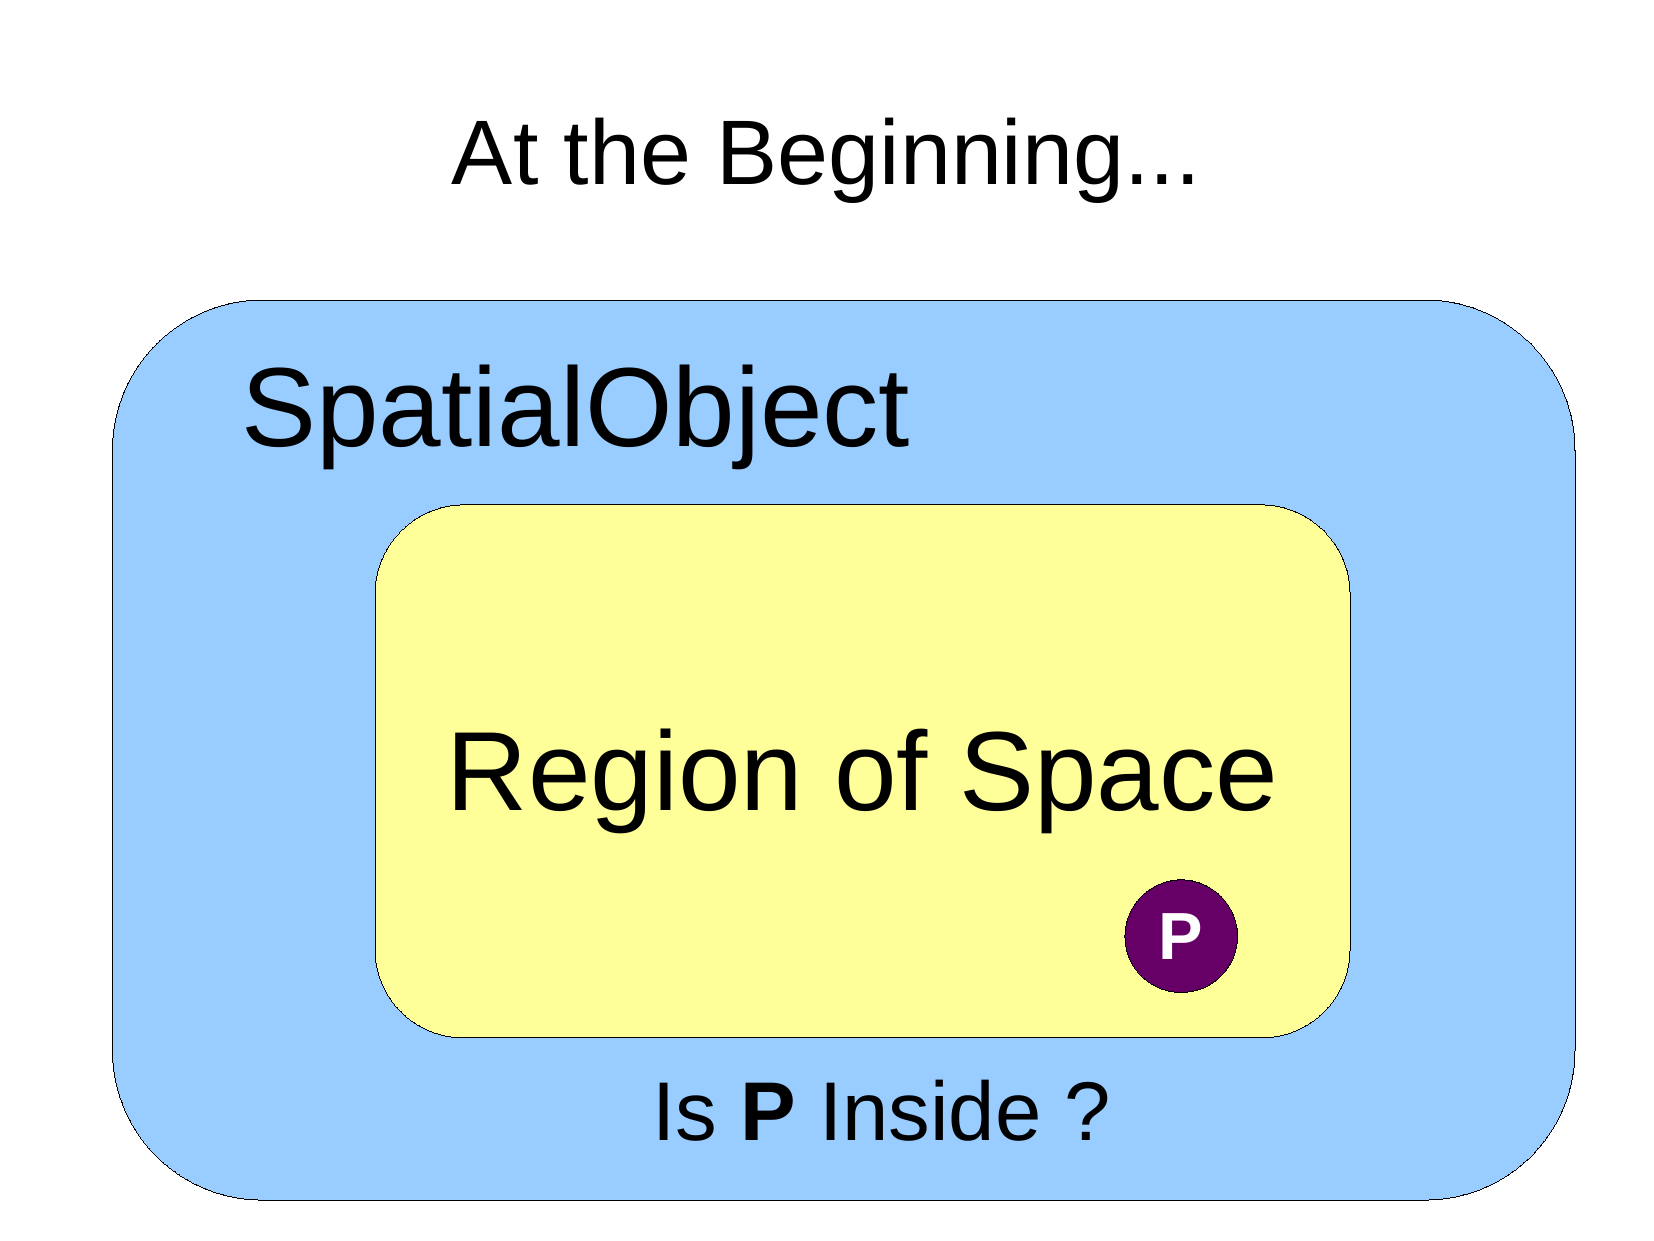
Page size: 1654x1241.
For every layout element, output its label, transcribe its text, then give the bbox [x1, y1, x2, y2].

text_box Is P Inside ? [637, 1057, 1238, 1166]
text_box Region of Space [375, 504, 1351, 1038]
text_box [112, 300, 1576, 1201]
text_box SpatialObject [226, 337, 1088, 478]
title At the Beginning... [82, 49, 1571, 257]
text_box P [1124, 879, 1238, 993]
